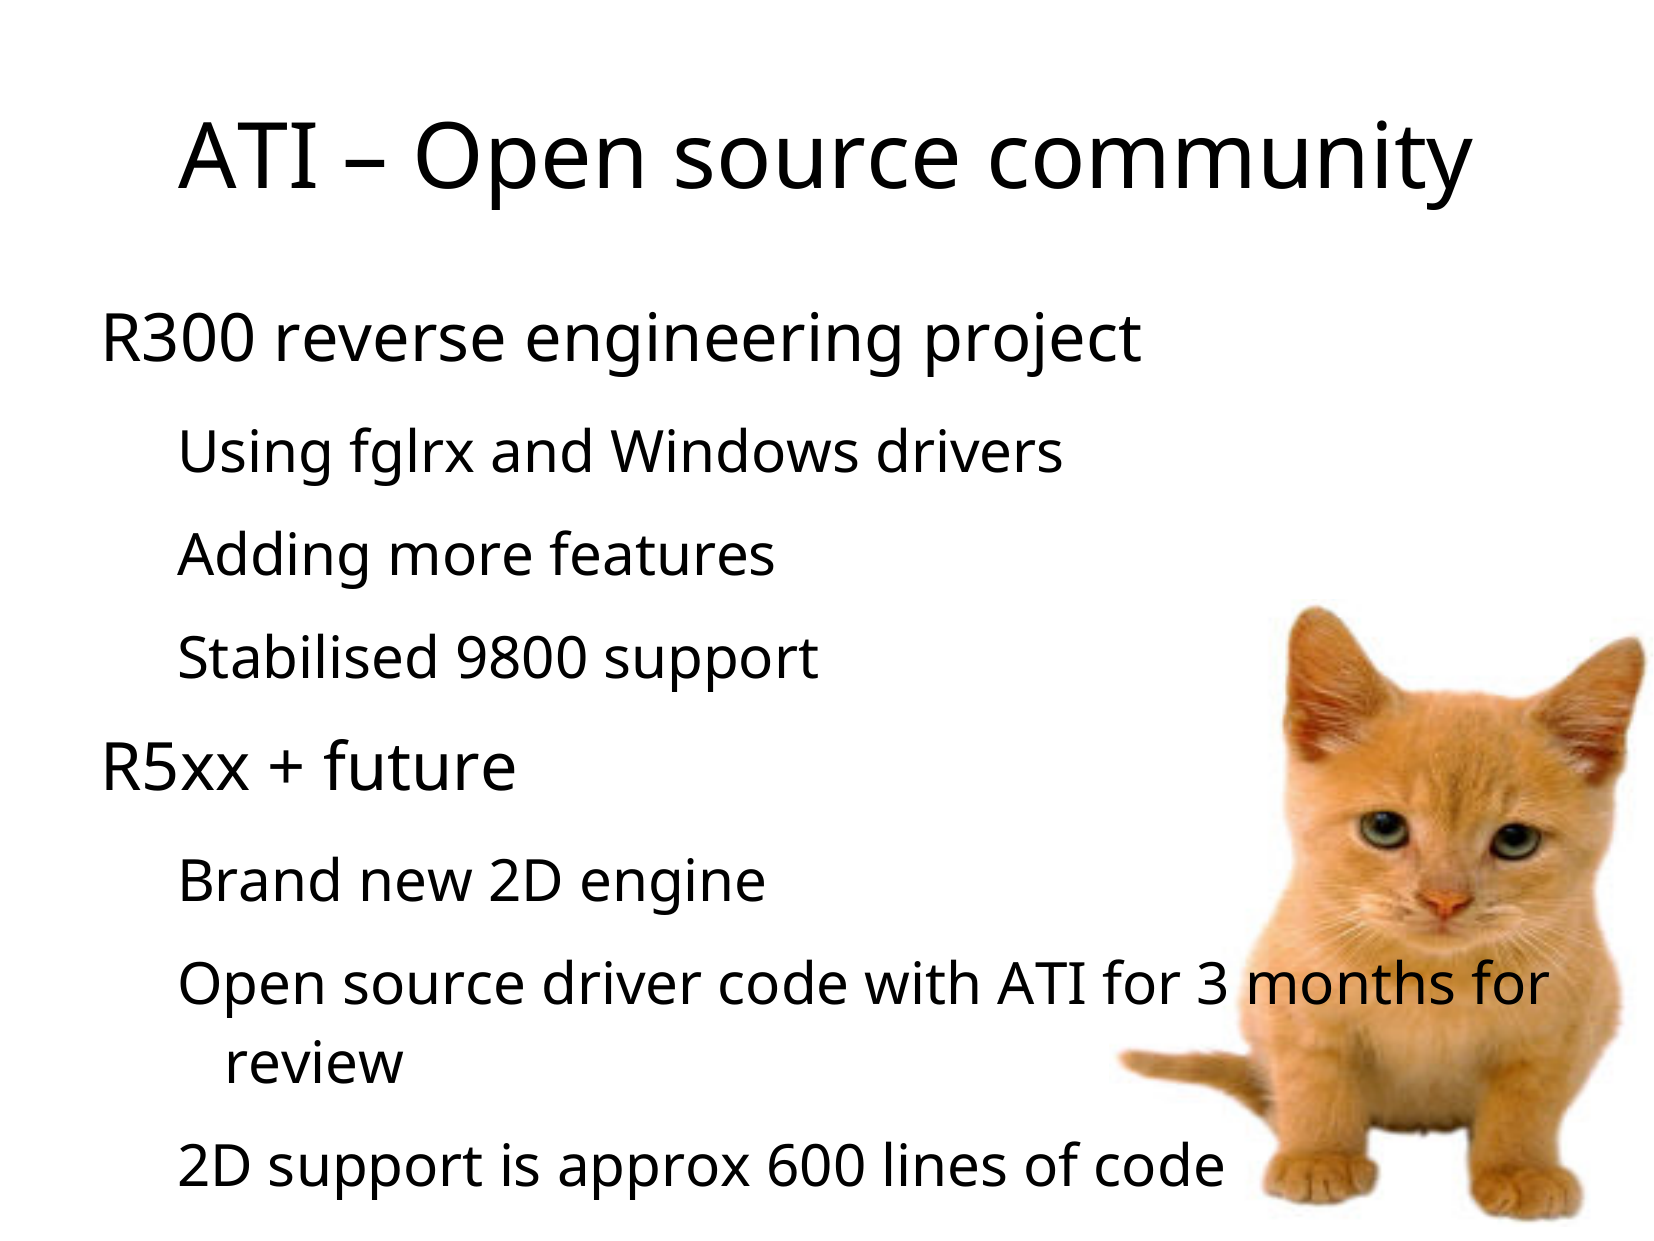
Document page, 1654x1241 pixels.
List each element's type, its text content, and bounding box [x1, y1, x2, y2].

title ATI – Open source community [82, 49, 1571, 257]
list R300 reverse engineering project Using fglrx and Windows drivers Adding more features Stabilised 9800 support R5xx + future Brand new 2D engine Open source driver code with ATI for 3 months for review 2D support is approx 600 lines of code [82, 290, 1571, 1123]
picture [1109, 599, 1654, 1227]
